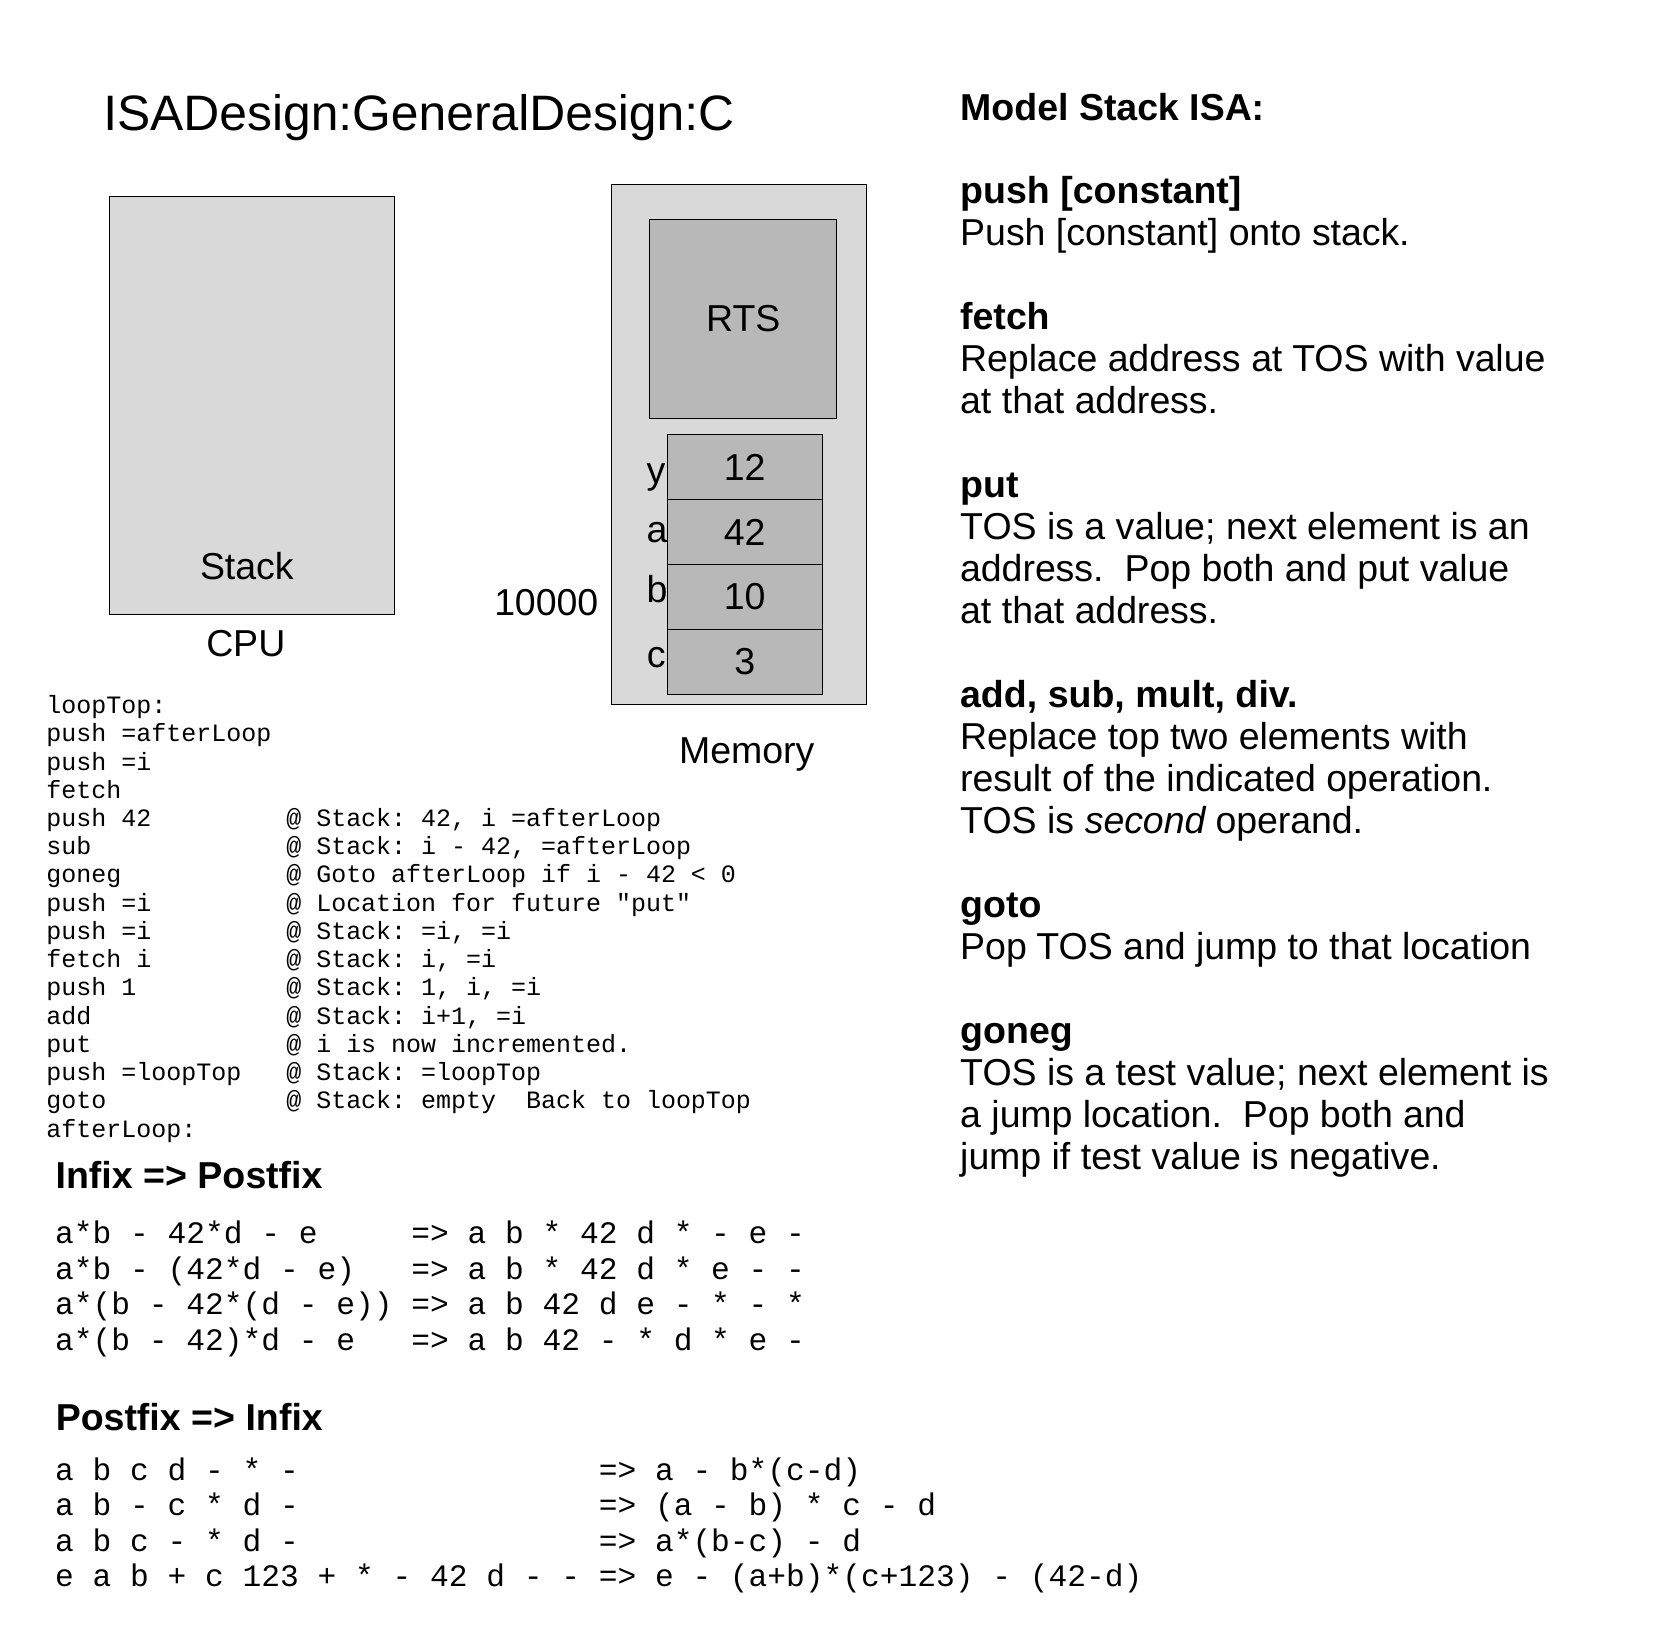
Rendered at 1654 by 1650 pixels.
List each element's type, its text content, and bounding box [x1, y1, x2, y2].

text_box 10000 [479, 574, 613, 632]
text_box 42 [667, 499, 823, 564]
text_box 12 [667, 434, 823, 499]
text_box ISADesign:GeneralDesign:C [88, 78, 945, 166]
text_box [611, 184, 867, 705]
text_box Model Stack ISA: push [constant] Push [constant] onto stack. fetch Replace address at TOS with value at that address. put TOS is a value; next element is an address. Pop both and put value at that address. add, sub, mult, div. Replace top two elements with result of the indicated operation. TOS is second operand. goto Pop TOS and jump to that location goneg TOS is a test value; next element is a jump location. Pop both and jump if test value is negative. [945, 78, 1571, 1288]
text_box y [631, 442, 680, 500]
text_box Stack [185, 538, 309, 596]
text_box Infix => Postfix [40, 1156, 338, 1205]
text_box a b c d - * - => a - b*(c-d) a b - c * d - => (a - b) * c - d a b c - * d - => a*(b-c) - d e a b + c 123 + * - 42 d - - => e - (a+b)*(c+123) - (42-d) [40, 1446, 1210, 1607]
text_box a [631, 501, 683, 559]
text_box RTS [649, 219, 837, 419]
text_box a*b - 42*d - e => a b * 42 d * - e - a*b - (42*d - e) => a b * 42 d * e - - a*(b - 42*(d - e)) => a b 42 d e - * - * a*(b - 42)*d - e => a b 42 - * d * e - [40, 1210, 821, 1361]
text_box b [631, 560, 683, 618]
text_box 3 [667, 629, 823, 695]
text_box loopTop: push =afterLoop push =i fetch push 42 @ Stack: 42, i =afterLoop sub @ Stack: i - 42, =afterLoop goneg @ Goto afterLoop if i - 42 < 0 push =i @ Location for future "put" push =i @ Stack: =i, =i fetch i @ Stack: i, =i push 1 @ Stack: 1, i, =i add @ Stack: i+1, =i put @ i is now incremented. push =loopTop @ Stack: =loopTop goto @ Stack: empty Back to loopTop afterLoop: [31, 685, 767, 1156]
text_box Memory [767, 722, 829, 780]
text_box 10 [667, 564, 823, 629]
text_box c [632, 625, 681, 683]
text_box [109, 196, 395, 615]
text_box Postfix => Infix [40, 1389, 338, 1446]
text_box CPU [191, 614, 301, 672]
